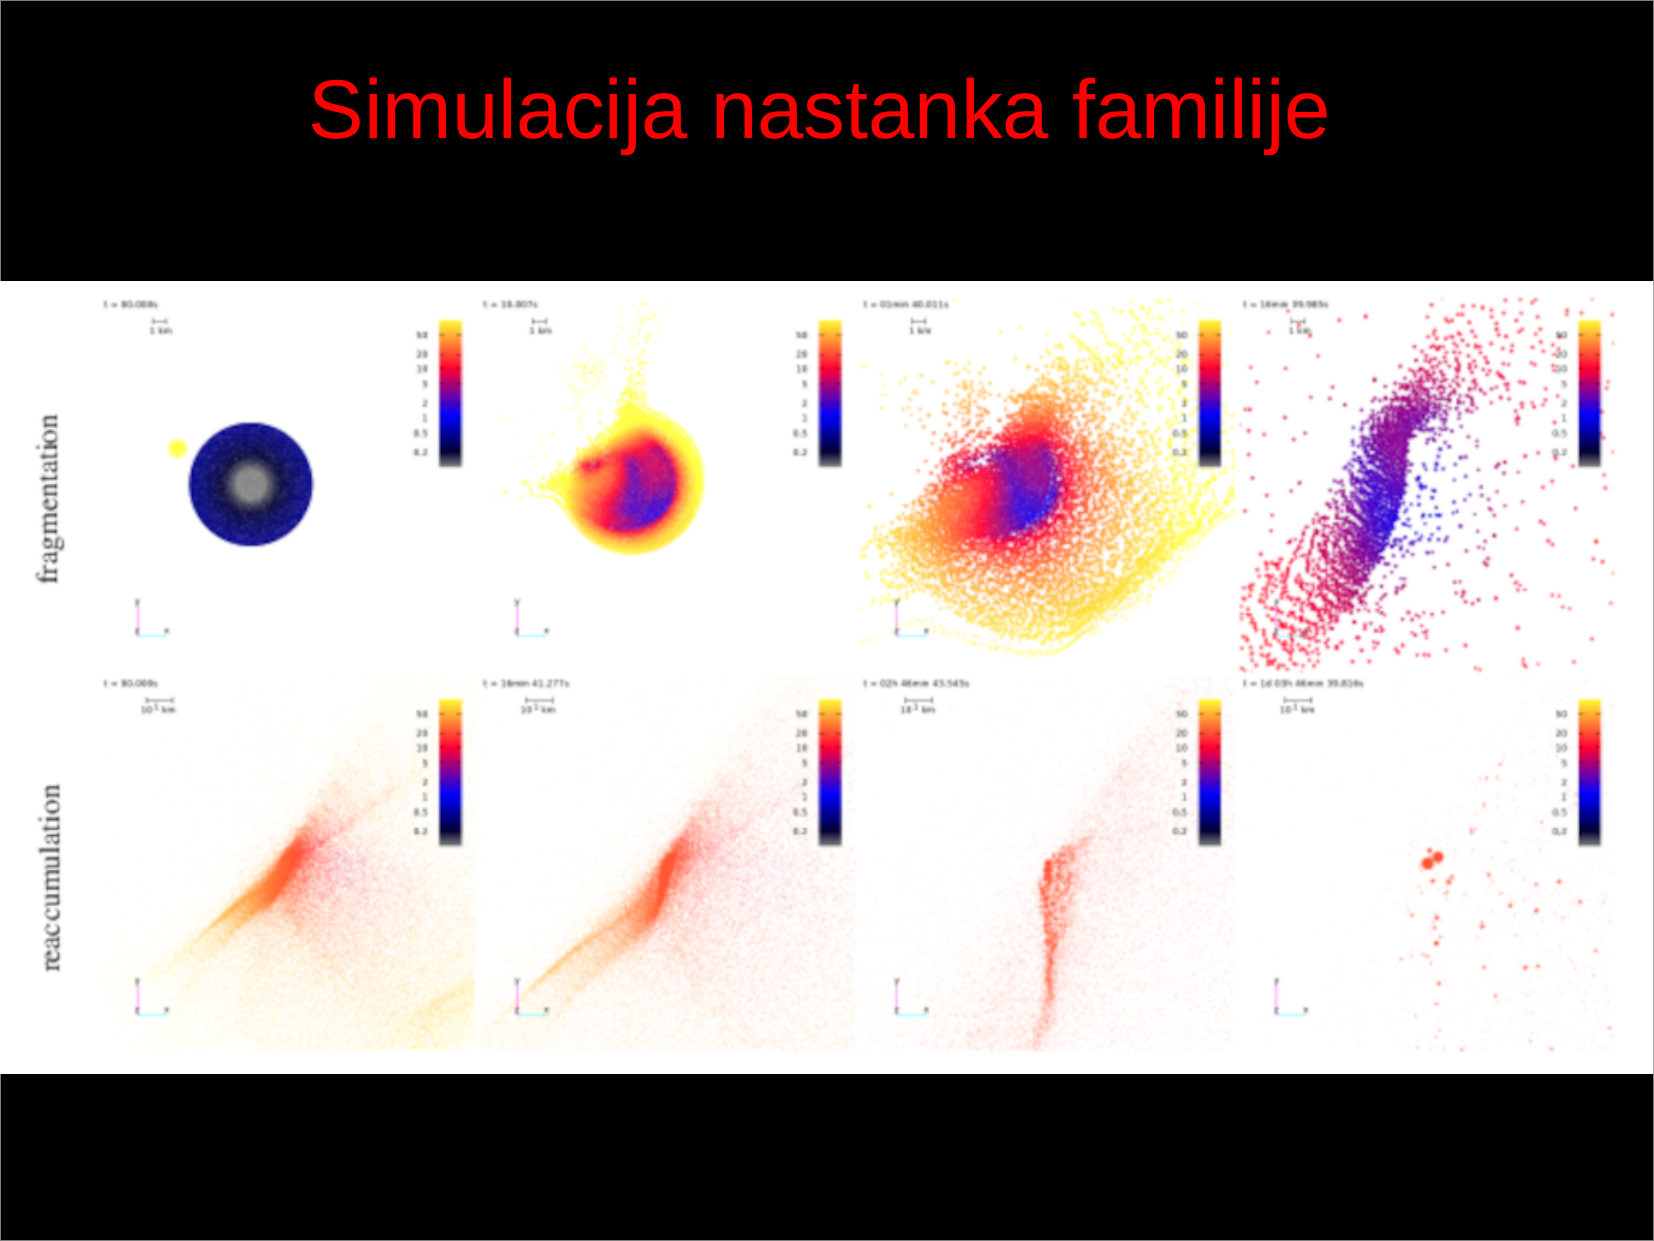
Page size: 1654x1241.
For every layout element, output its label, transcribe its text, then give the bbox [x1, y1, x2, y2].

text_box [0, 0, 1654, 281]
title Simulacija nastanka familije [0, 29, 1641, 190]
picture [0, 281, 1654, 1074]
text_box [0, 1074, 1654, 1241]
